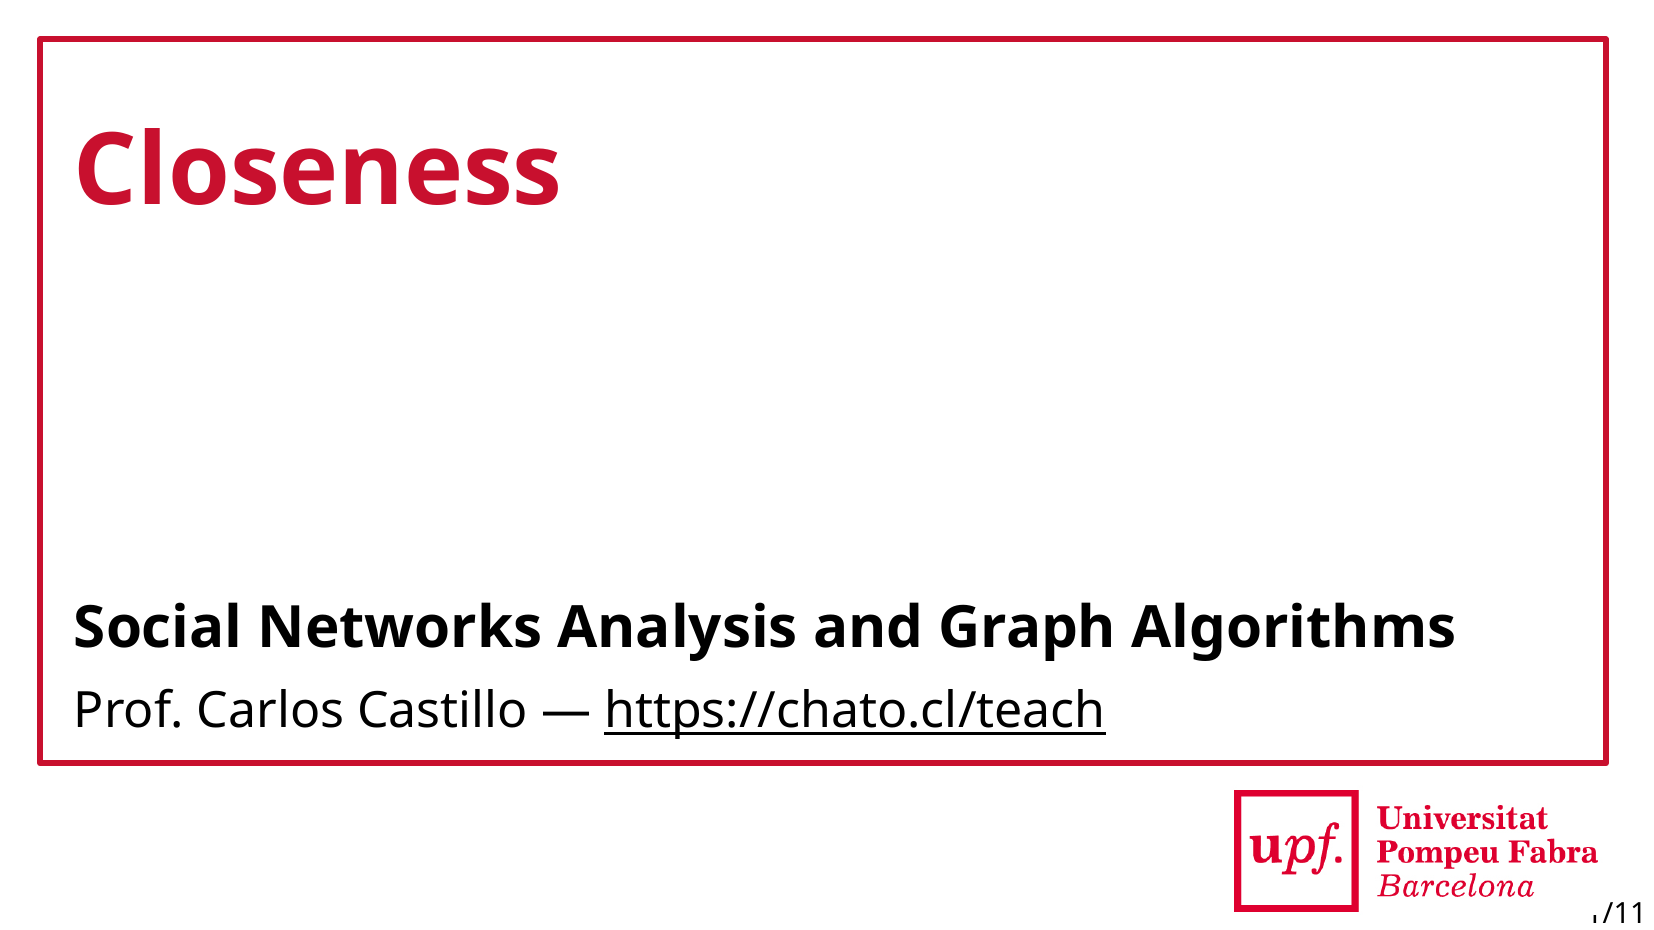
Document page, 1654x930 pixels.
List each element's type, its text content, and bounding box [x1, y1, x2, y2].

picture [1229, 784, 1603, 915]
chart [770, 589, 889, 649]
text_box Closeness Social Networks Analysis and Graph Algorithms Prof. Carlos Castillo — https://chato.cl/teach [73, 77, 1562, 734]
